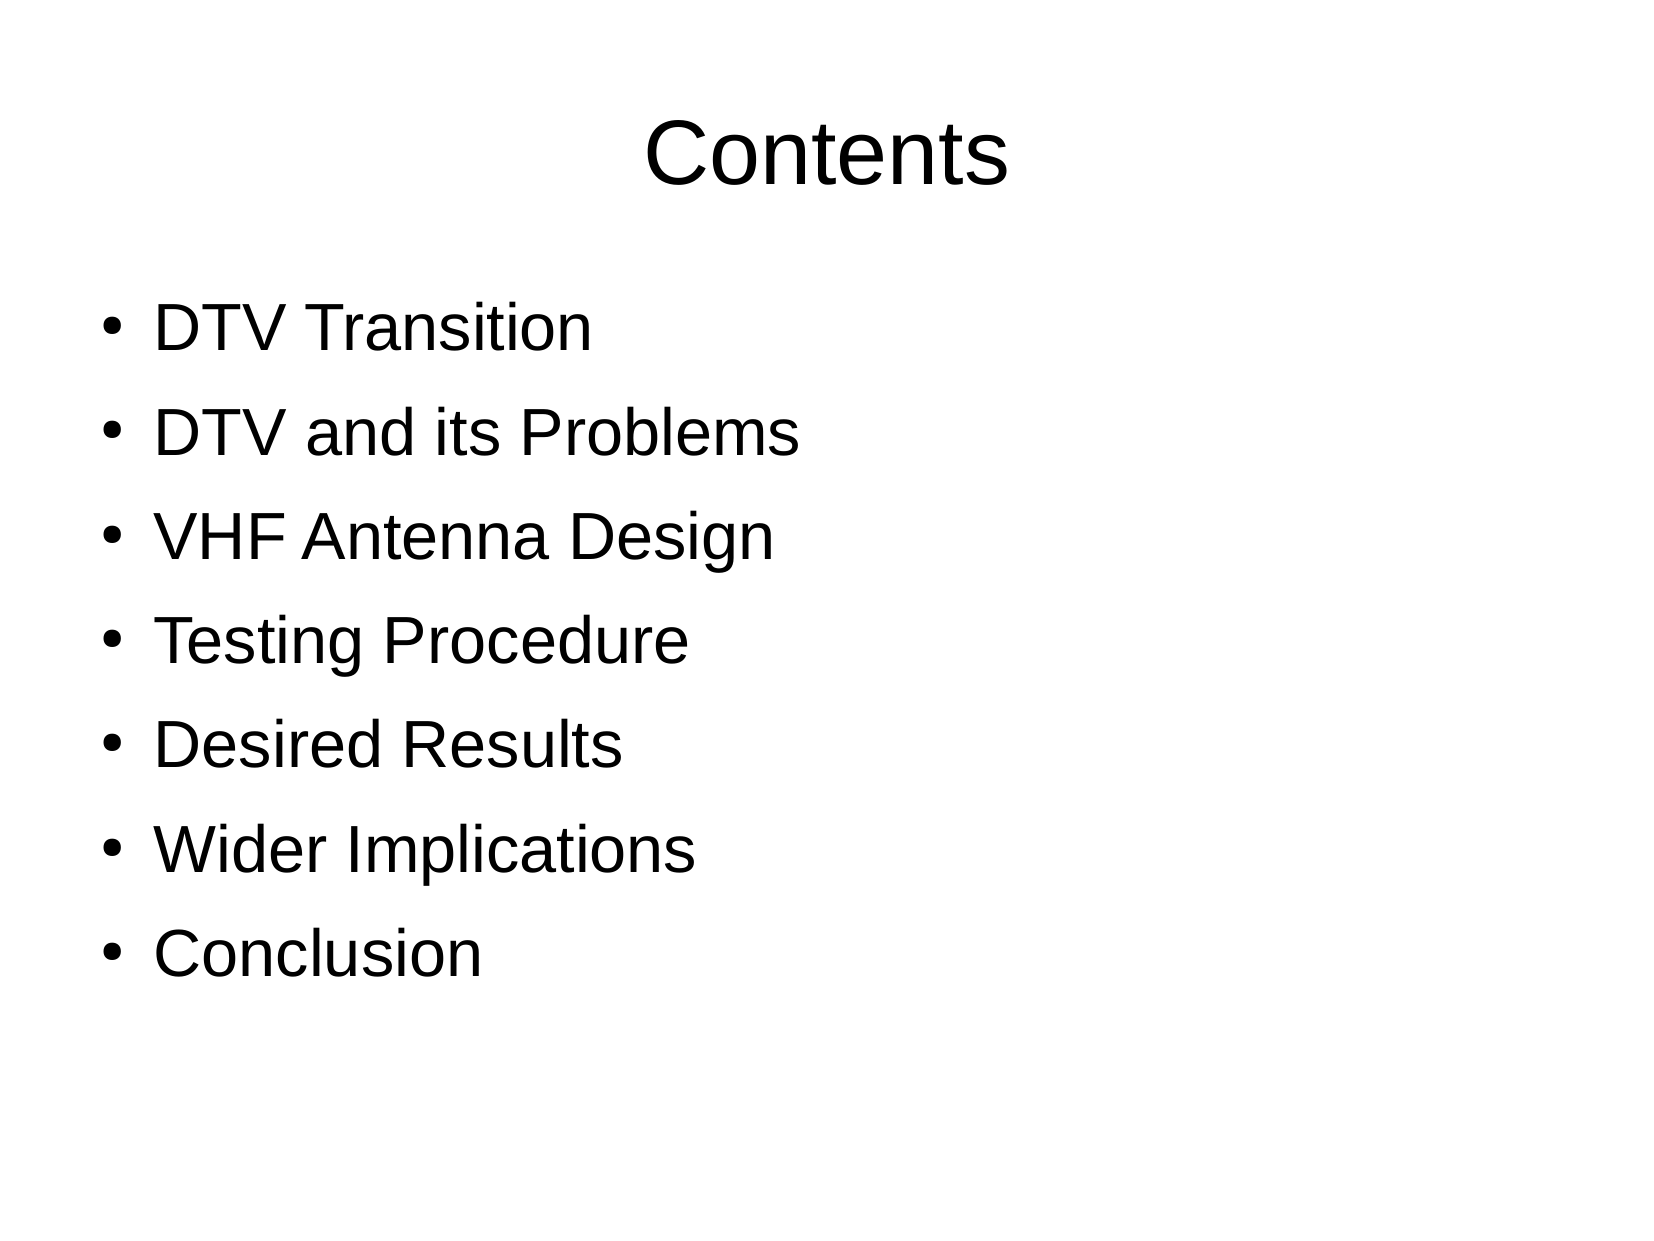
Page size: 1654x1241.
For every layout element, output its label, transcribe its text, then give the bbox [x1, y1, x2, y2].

list DTV Transition DTV and its Problems VHF Antenna Design Testing Procedure Desired Results Wider Implications Conclusion [82, 290, 1571, 1109]
title Contents [82, 56, 1571, 250]
